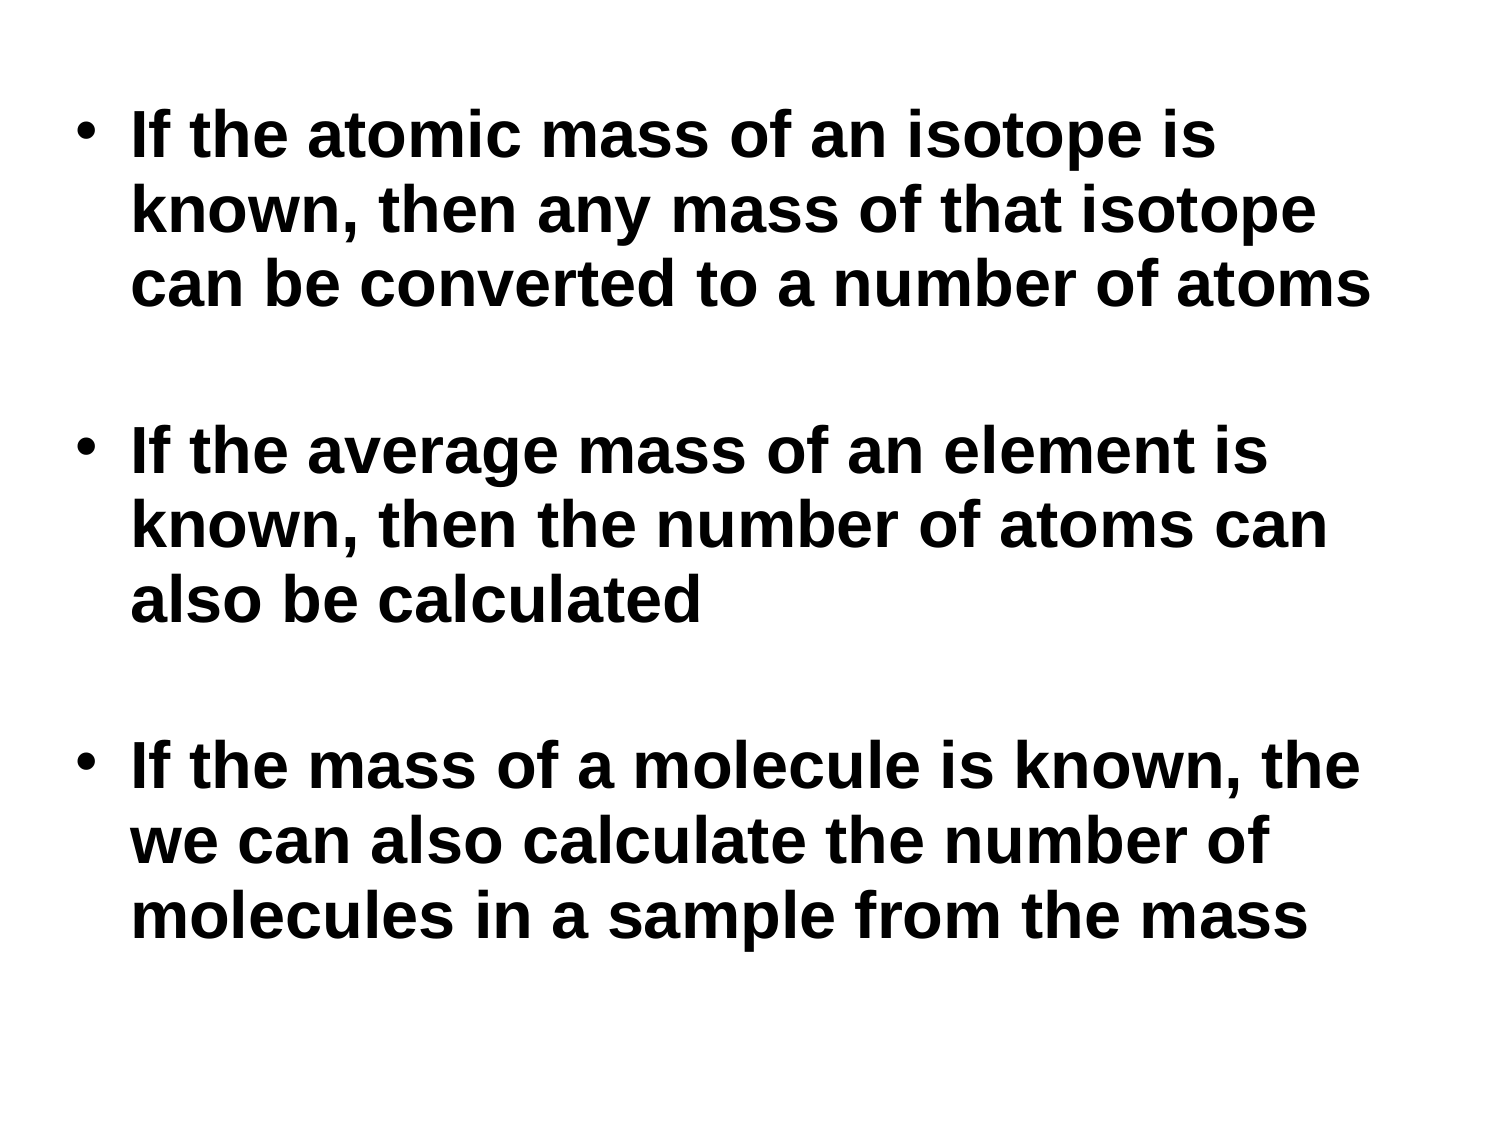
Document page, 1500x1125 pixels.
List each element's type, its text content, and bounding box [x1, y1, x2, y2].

text_box If the atomic mass of an isotope is known, then any mass of that isotope can be converted to a number of atoms If the average mass of an element is known, then the number of atoms can also be calculated If the mass of a molecule is known, the we can also calculate the number of molecules in a sample from the mass [75, 45, 1425, 1005]
